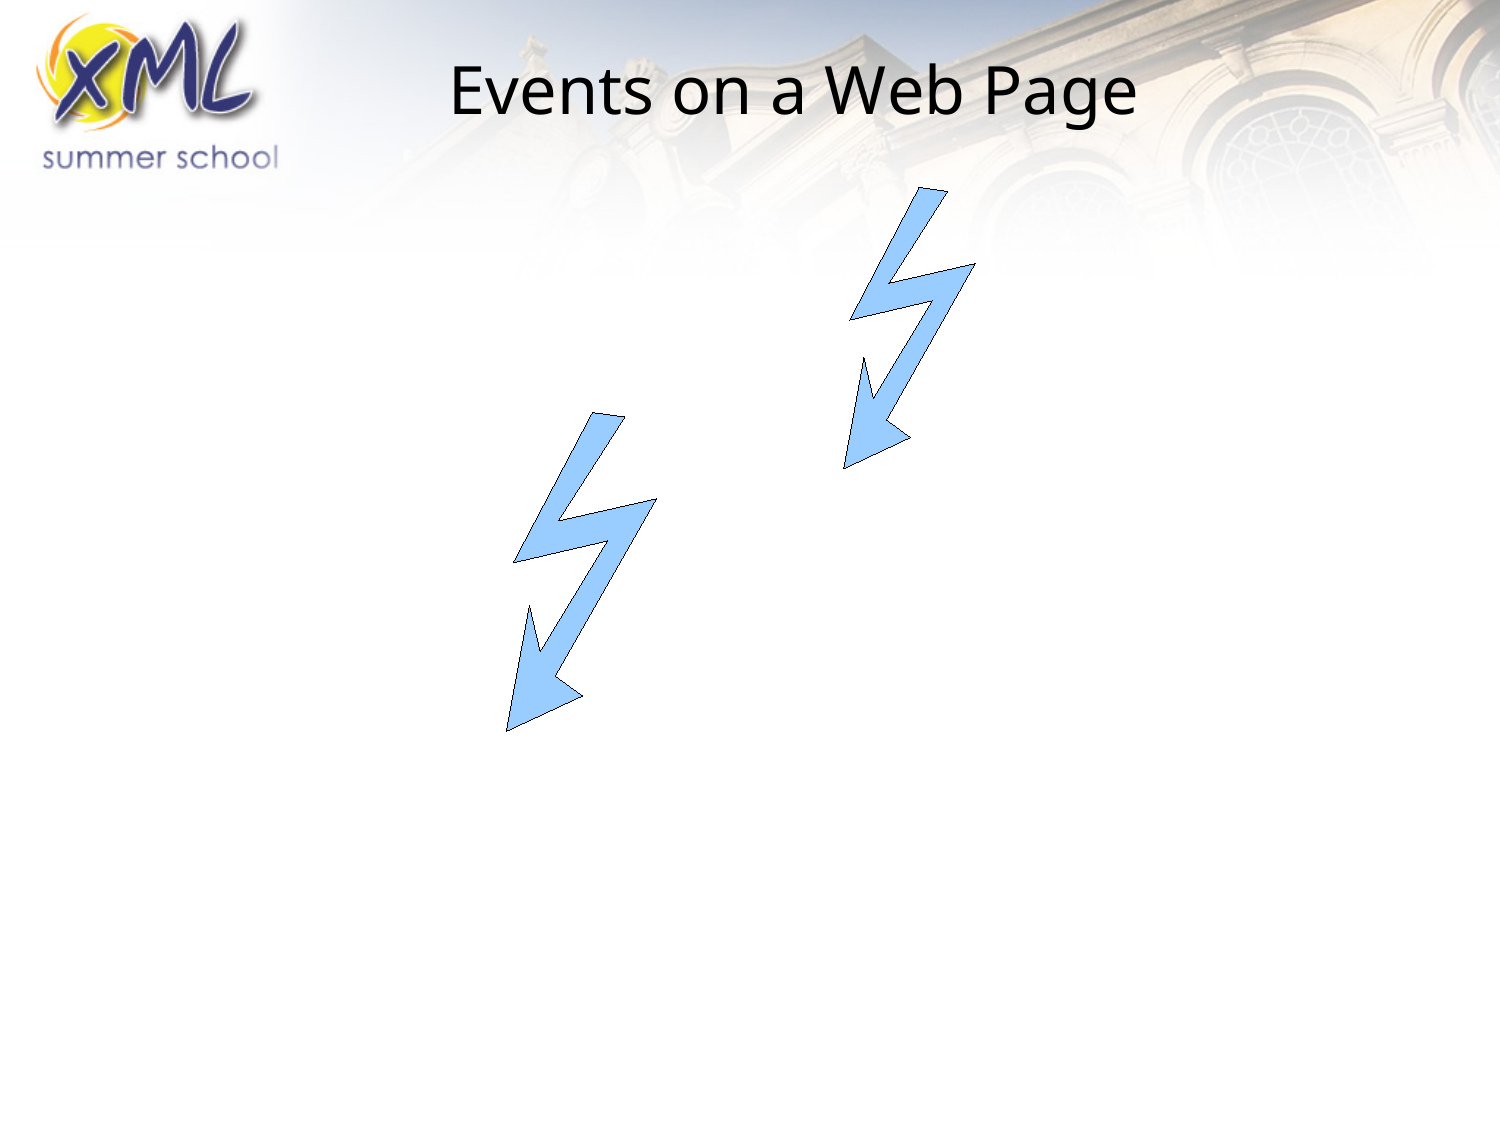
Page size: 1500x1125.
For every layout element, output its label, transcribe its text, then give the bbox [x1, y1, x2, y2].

text_box [506, 412, 657, 732]
picture [0, 0, 1500, 1125]
text_box [843, 187, 976, 469]
title Events on a Web Page [281, 8, 1306, 170]
